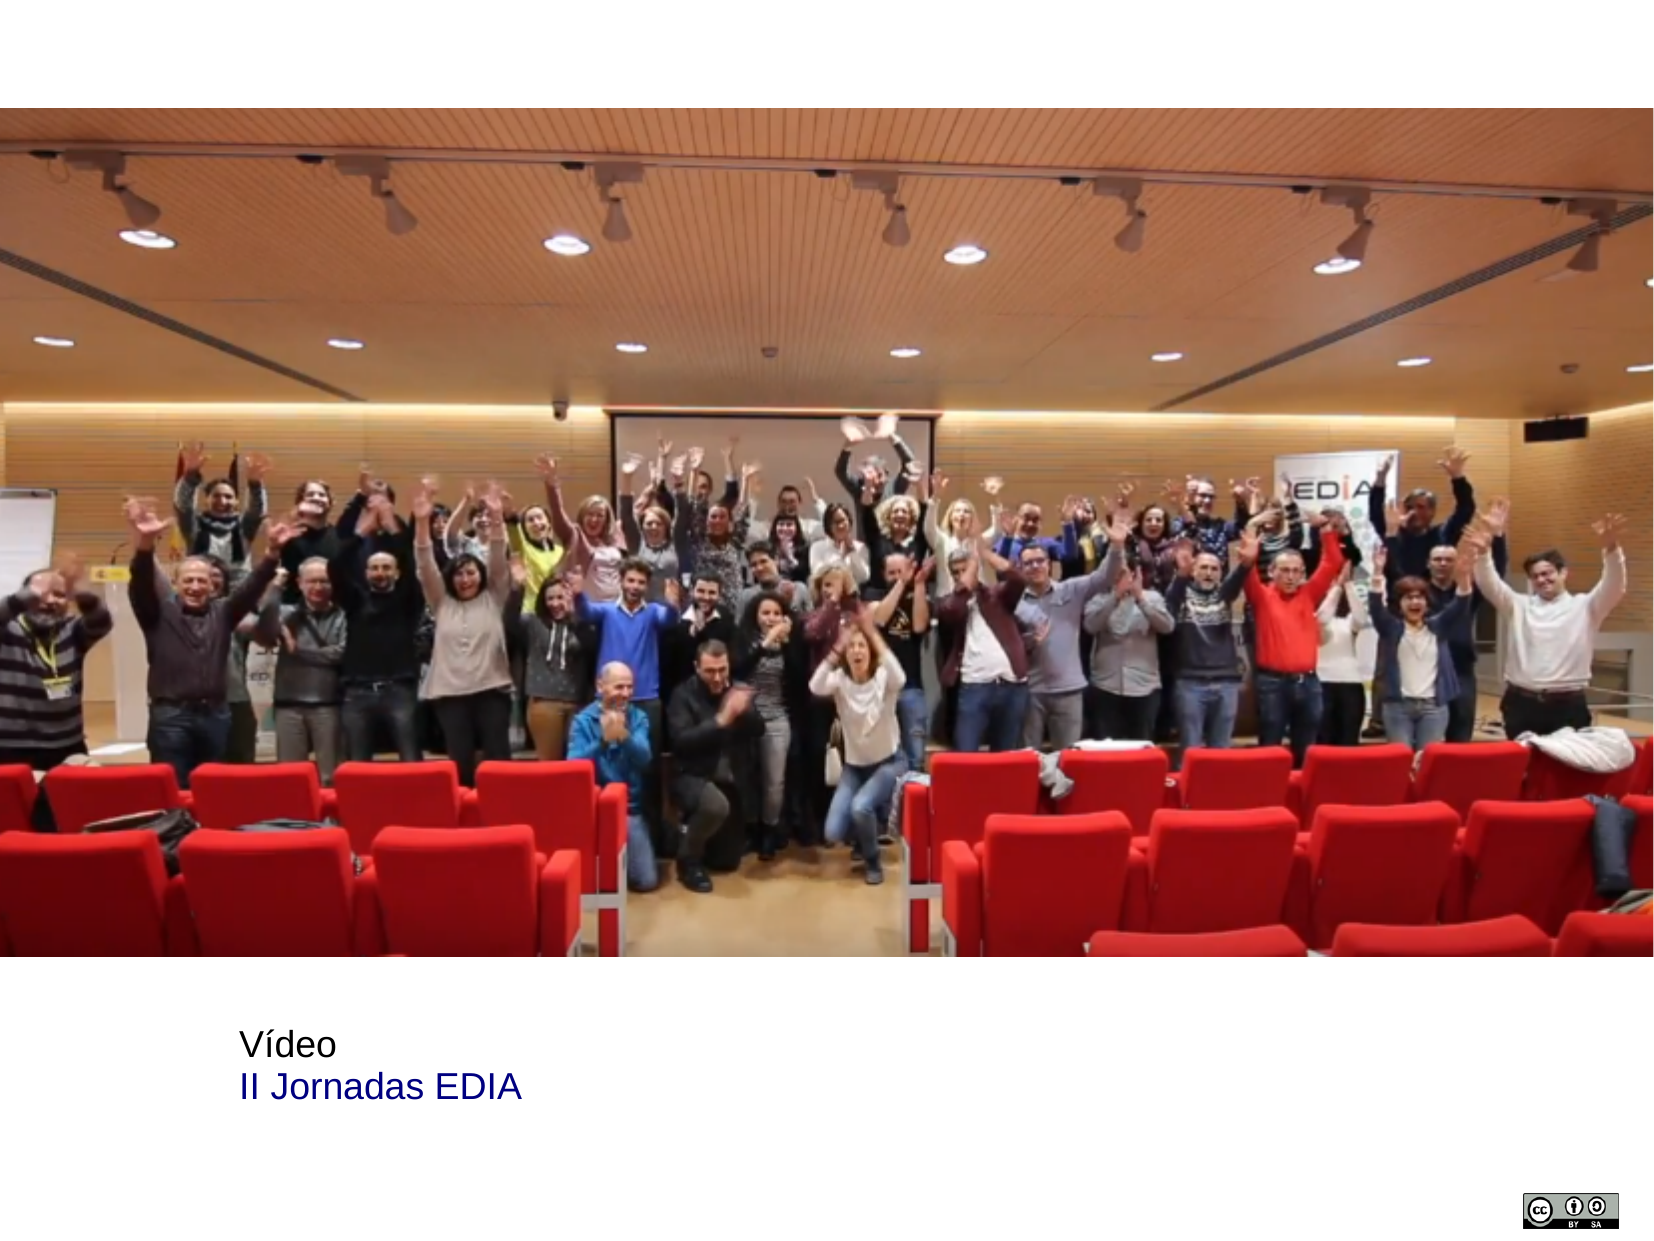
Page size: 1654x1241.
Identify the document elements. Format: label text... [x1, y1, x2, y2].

picture [1523, 1193, 1619, 1229]
picture [0, 108, 1654, 958]
text_box VídeoII Jornadas EDIA [224, 1015, 556, 1115]
